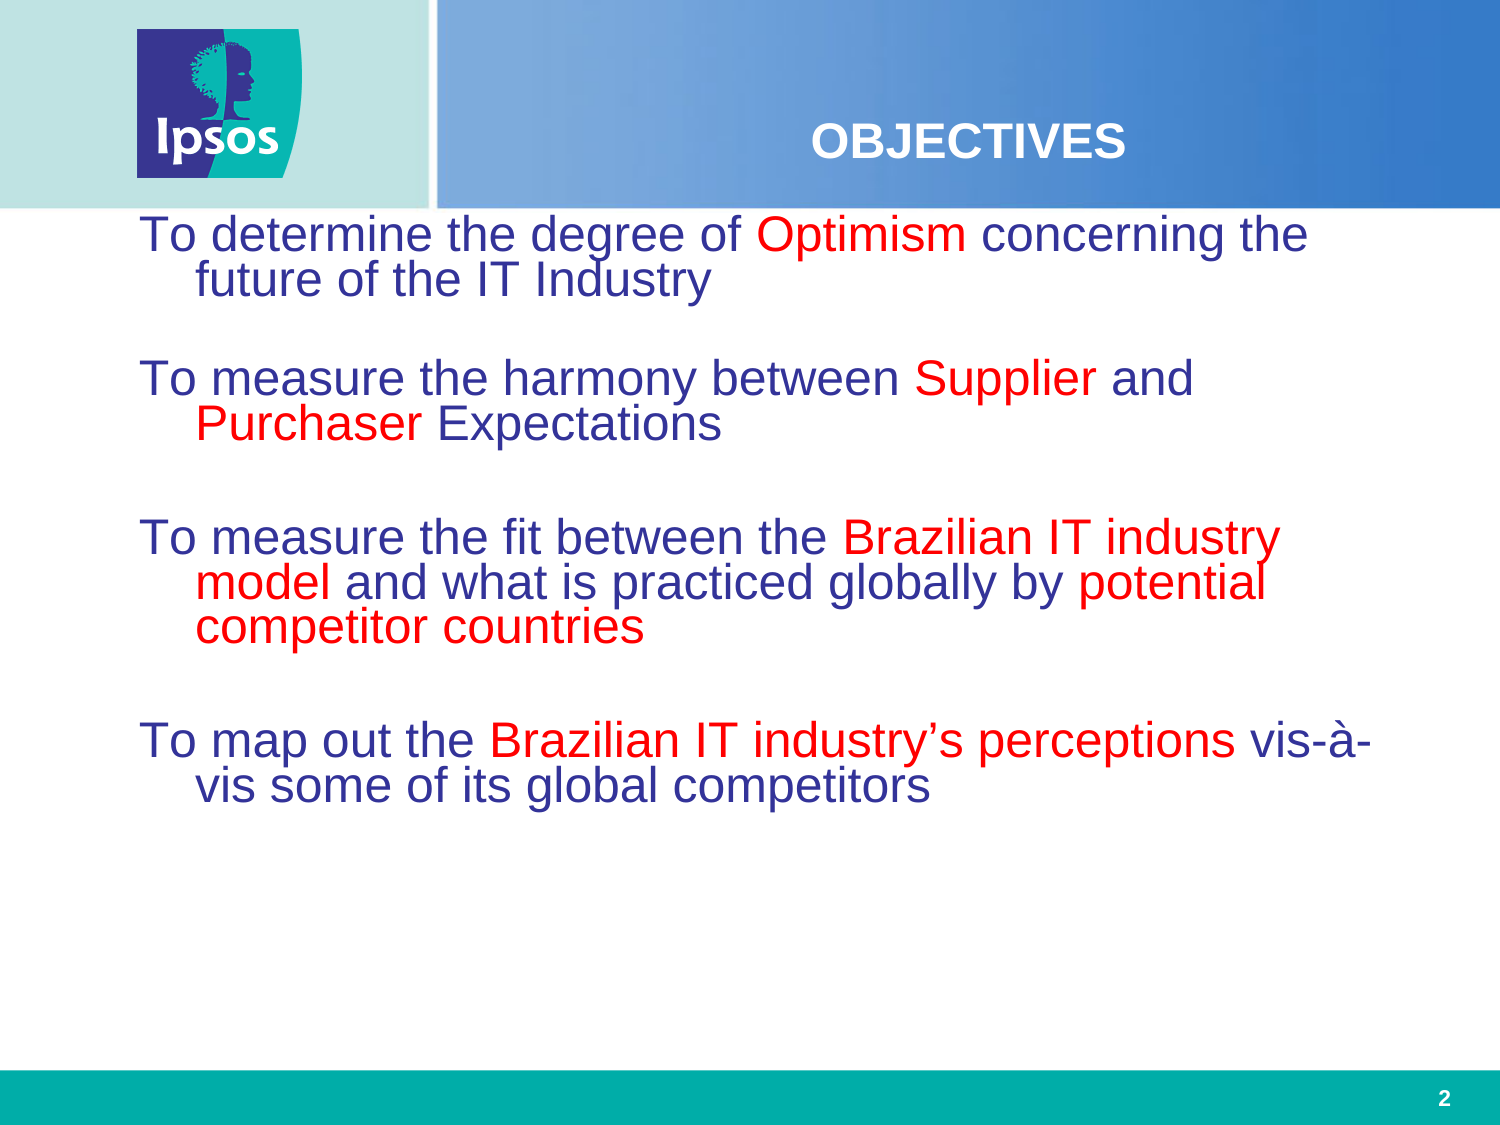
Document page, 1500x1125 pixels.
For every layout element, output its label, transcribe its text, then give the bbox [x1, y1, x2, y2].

picture [0, 0, 1500, 213]
title OBJECTIVES [462, 58, 1476, 177]
list To determine the degree of Optimism concerning the future of the IT Industry To measure the harmony between Supplier and Purchaser Expectations To measure the fit between the Brazilian IT industry model and what is practiced globally by potential competitor countries To map out the Brazilian IT industry’s perceptions vis-à-vis some of its global competitors [123, 208, 1399, 951]
